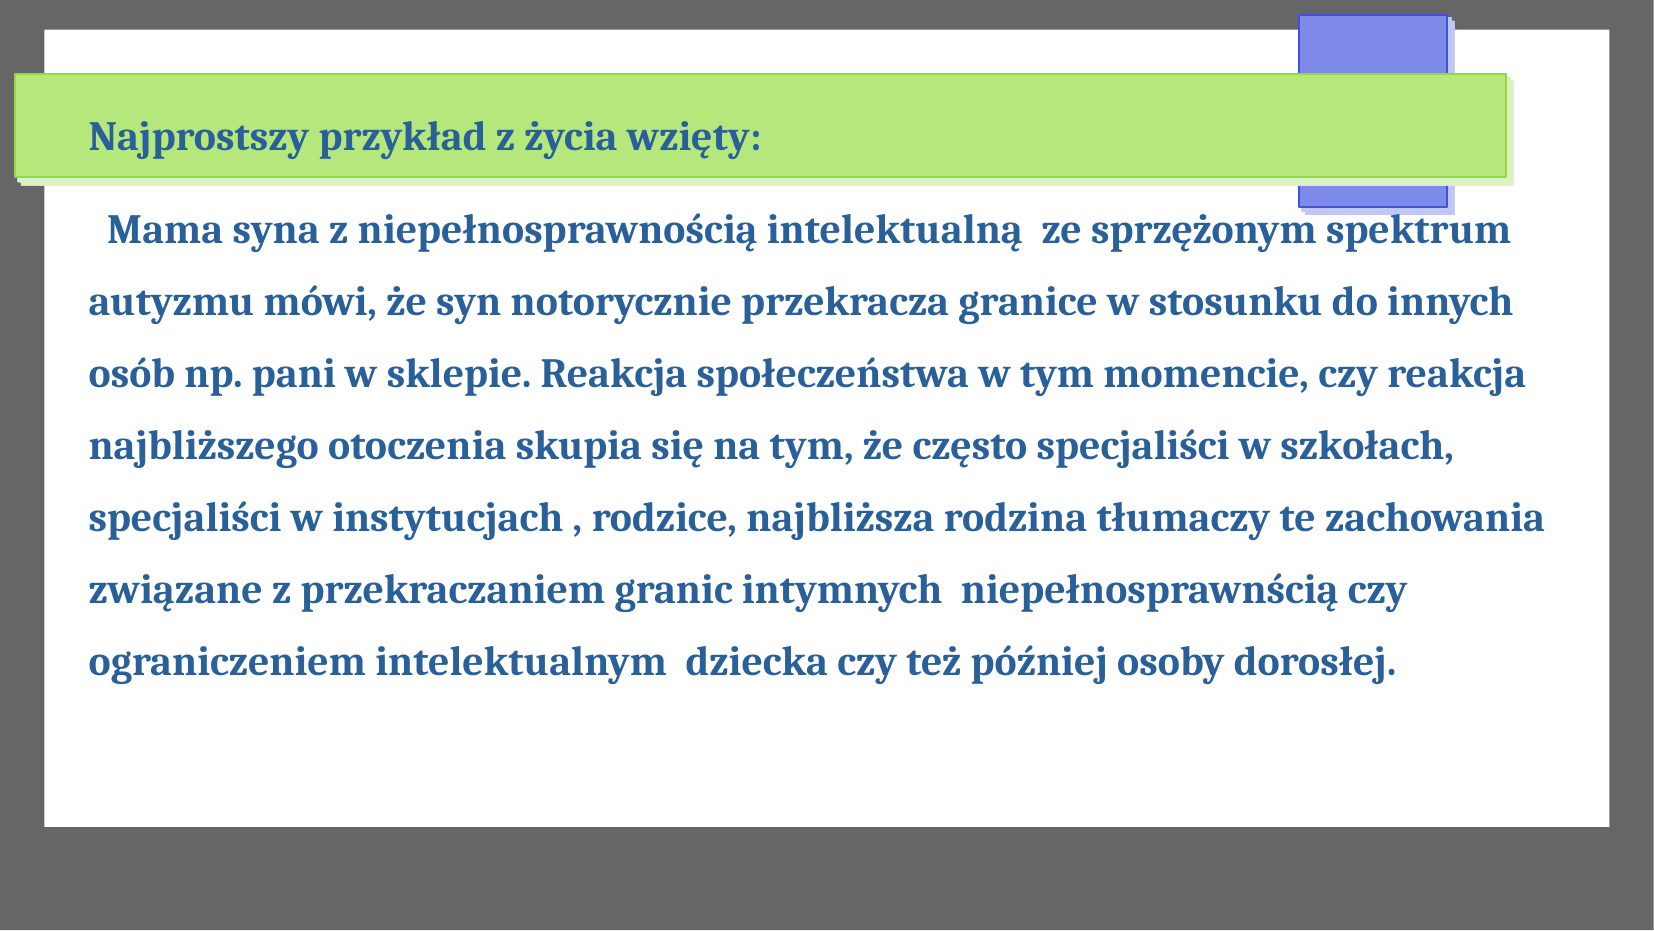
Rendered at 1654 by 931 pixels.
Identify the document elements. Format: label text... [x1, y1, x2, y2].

list Najprostszy przykład z życia wzięty: Mama syna z niepełnosprawnością intelektualną ze sprzężonym spektrum autyzmu mówi, że syn notorycznie przekracza granice w stosunku do innych osób np. pani w sklepie. Reakcja społeczeństwa w tym momencie, czy reakcja najbliższego otoczenia skupia się na tym, że często specjaliści w szkołach, specjaliści w instytucjach , rodzice, najbliższa rodzina tłumaczy te zachowania związane z przekraczaniem granic intymnych niepełnosprawnścią czy ograniczeniem intelektualnym dziecka czy też później osoby dorosłej. [88, 88, 1565, 798]
